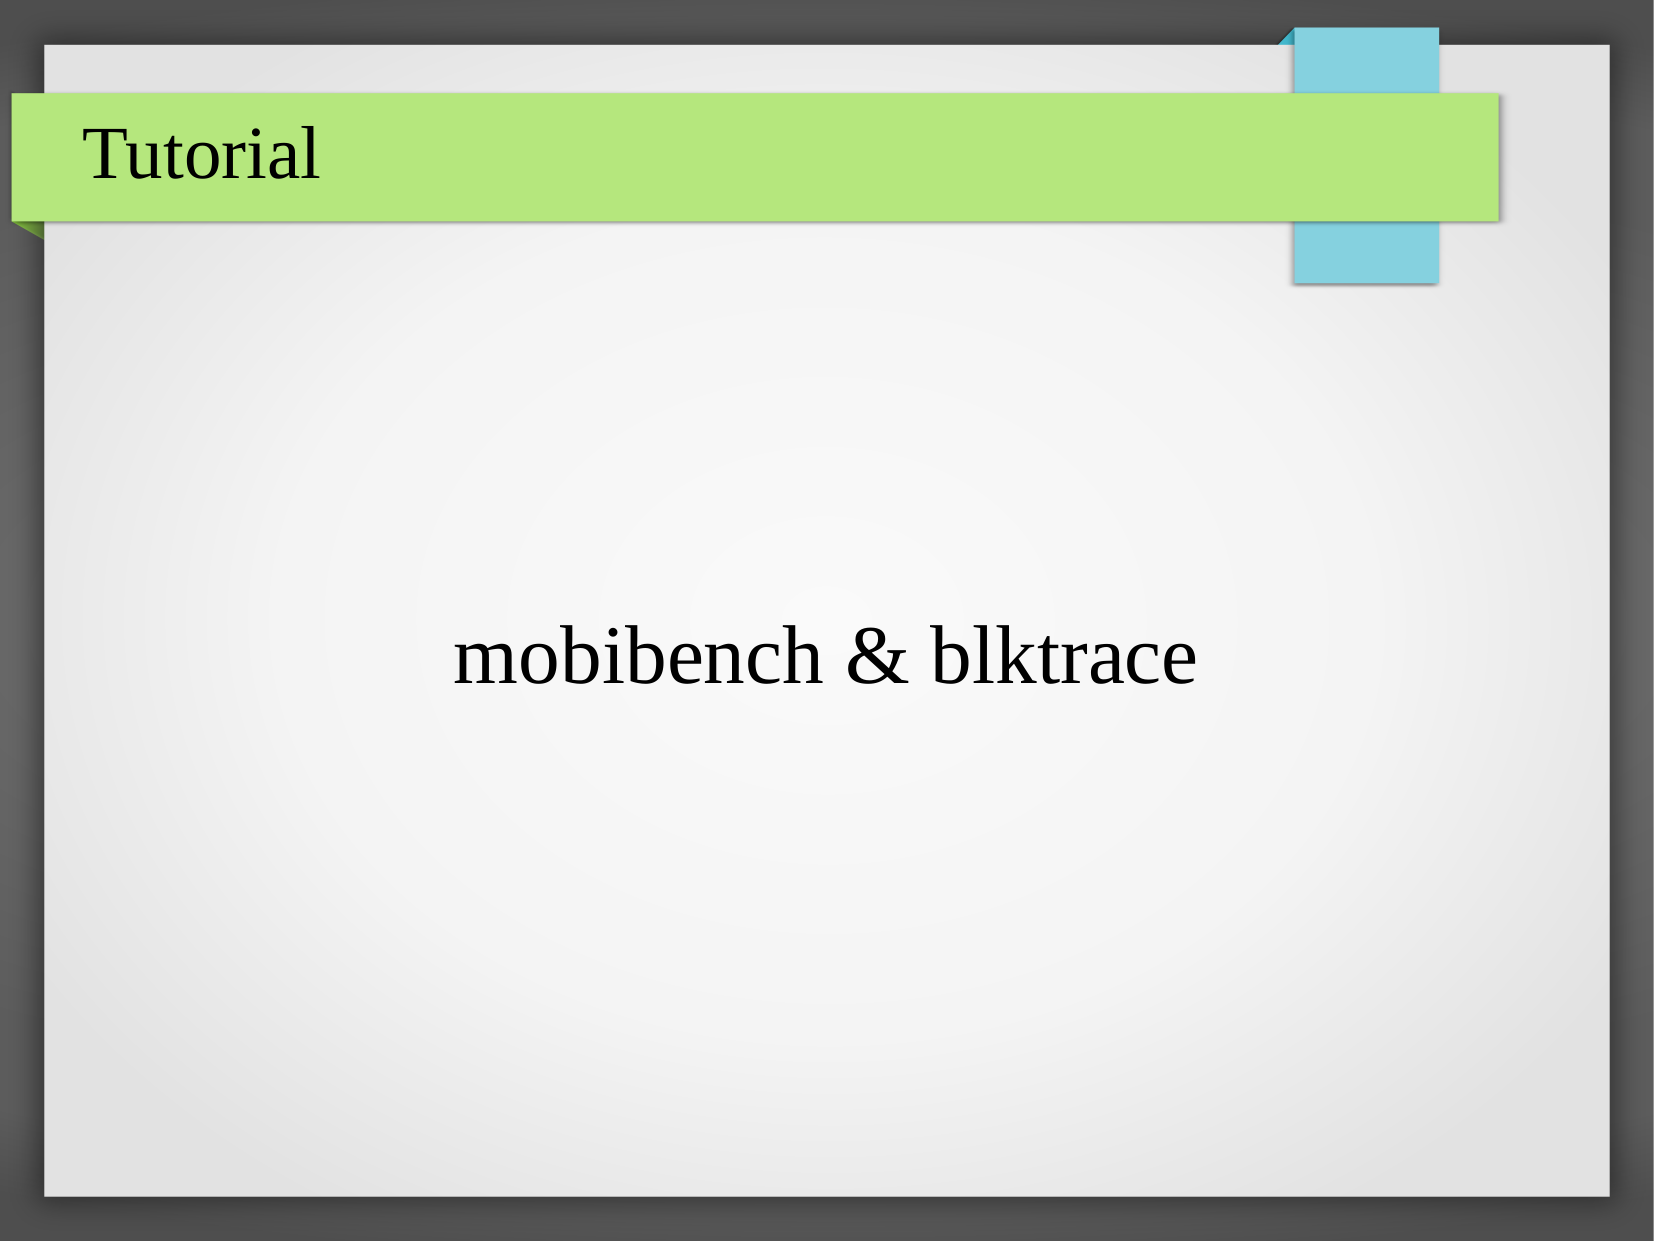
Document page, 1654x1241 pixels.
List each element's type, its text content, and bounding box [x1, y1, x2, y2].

subtitle mobibench & blktrace [82, 295, 1571, 1015]
title Tutorial [82, 94, 1264, 213]
picture [0, 0, 1654, 1241]
